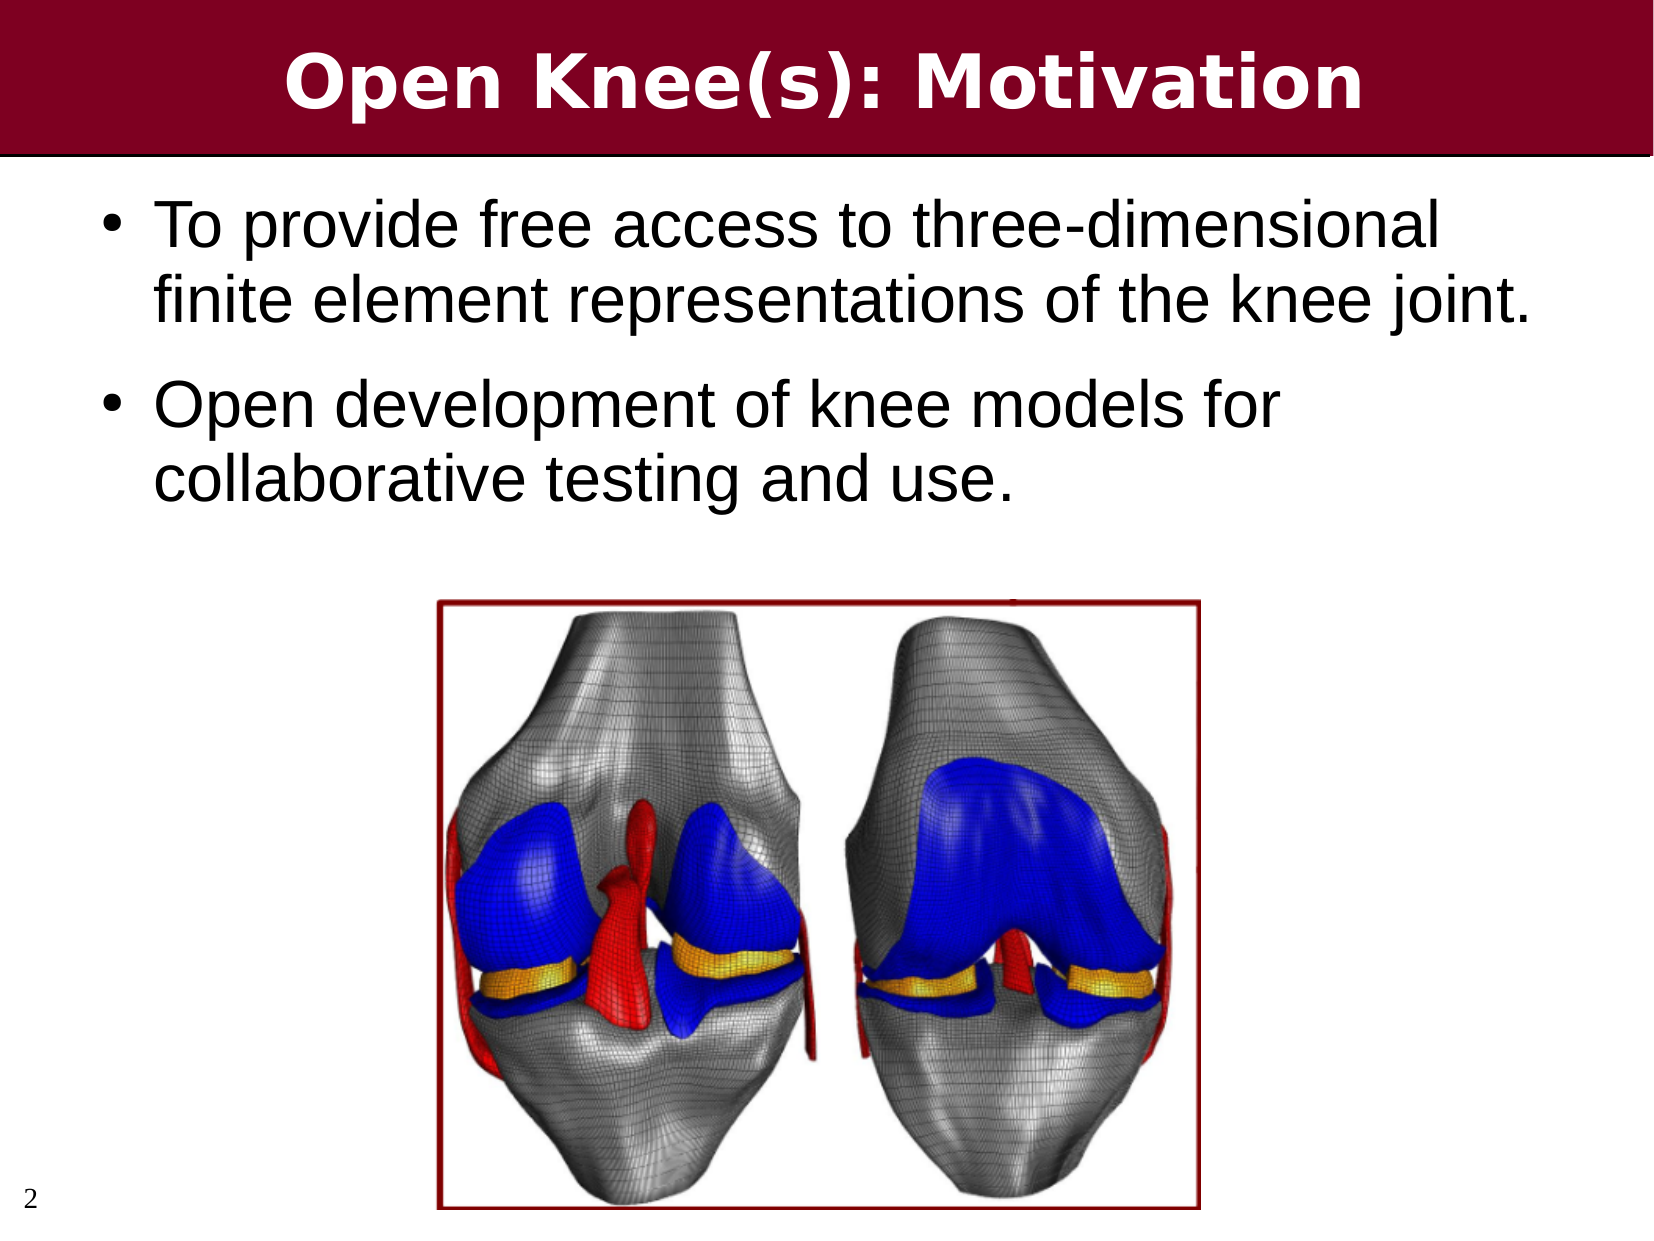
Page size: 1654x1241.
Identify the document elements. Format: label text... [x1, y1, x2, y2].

list To provide free access to three-dimensional finite element representations of the knee joint. Open development of knee models for collaborative testing and use. [82, 187, 1538, 907]
text_box [0, 0, 1654, 156]
picture [434, 599, 1201, 1210]
text_box Open Knee(s): Motivation [0, 31, 1651, 134]
